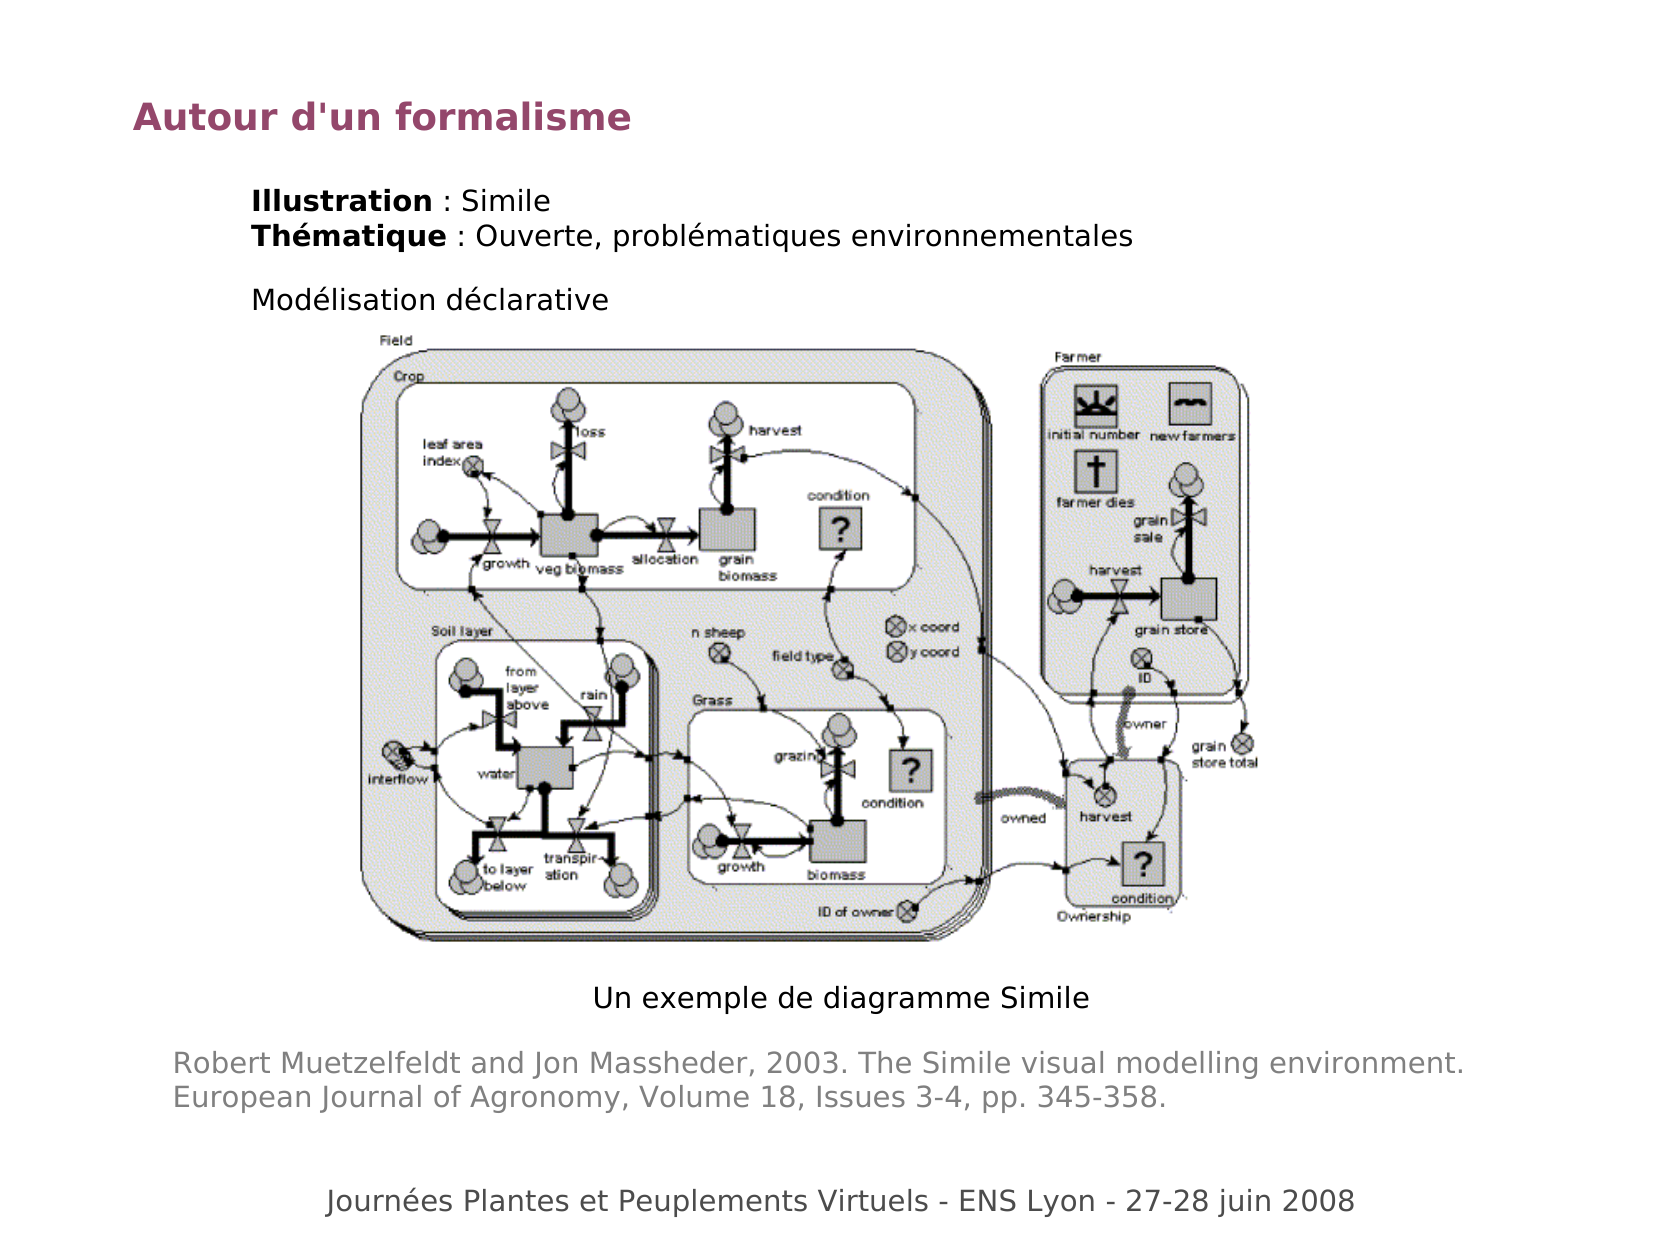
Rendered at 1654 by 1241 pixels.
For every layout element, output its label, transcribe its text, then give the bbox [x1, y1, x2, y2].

text_box Un exemple de diagramme Simile [265, 974, 1418, 1024]
picture [354, 324, 1266, 957]
text_box Journées Plantes et Peuplements Virtuels - ENS Lyon - 27-28 juin 2008 [177, 1176, 1506, 1226]
text_box Autour d'un formalisme [118, 88, 1034, 147]
text_box Illustration : Simile Thématique : Ouverte, problématiques environnementales [236, 177, 1418, 261]
text_box Modélisation déclarative [236, 275, 778, 325]
text_box Robert Muetzelfeldt and Jon Massheder, 2003. The Simile visual modelling environment. European Journal of Agronomy, Volume 18, Issues 3-4, pp. 345-358. [157, 1038, 1595, 1123]
